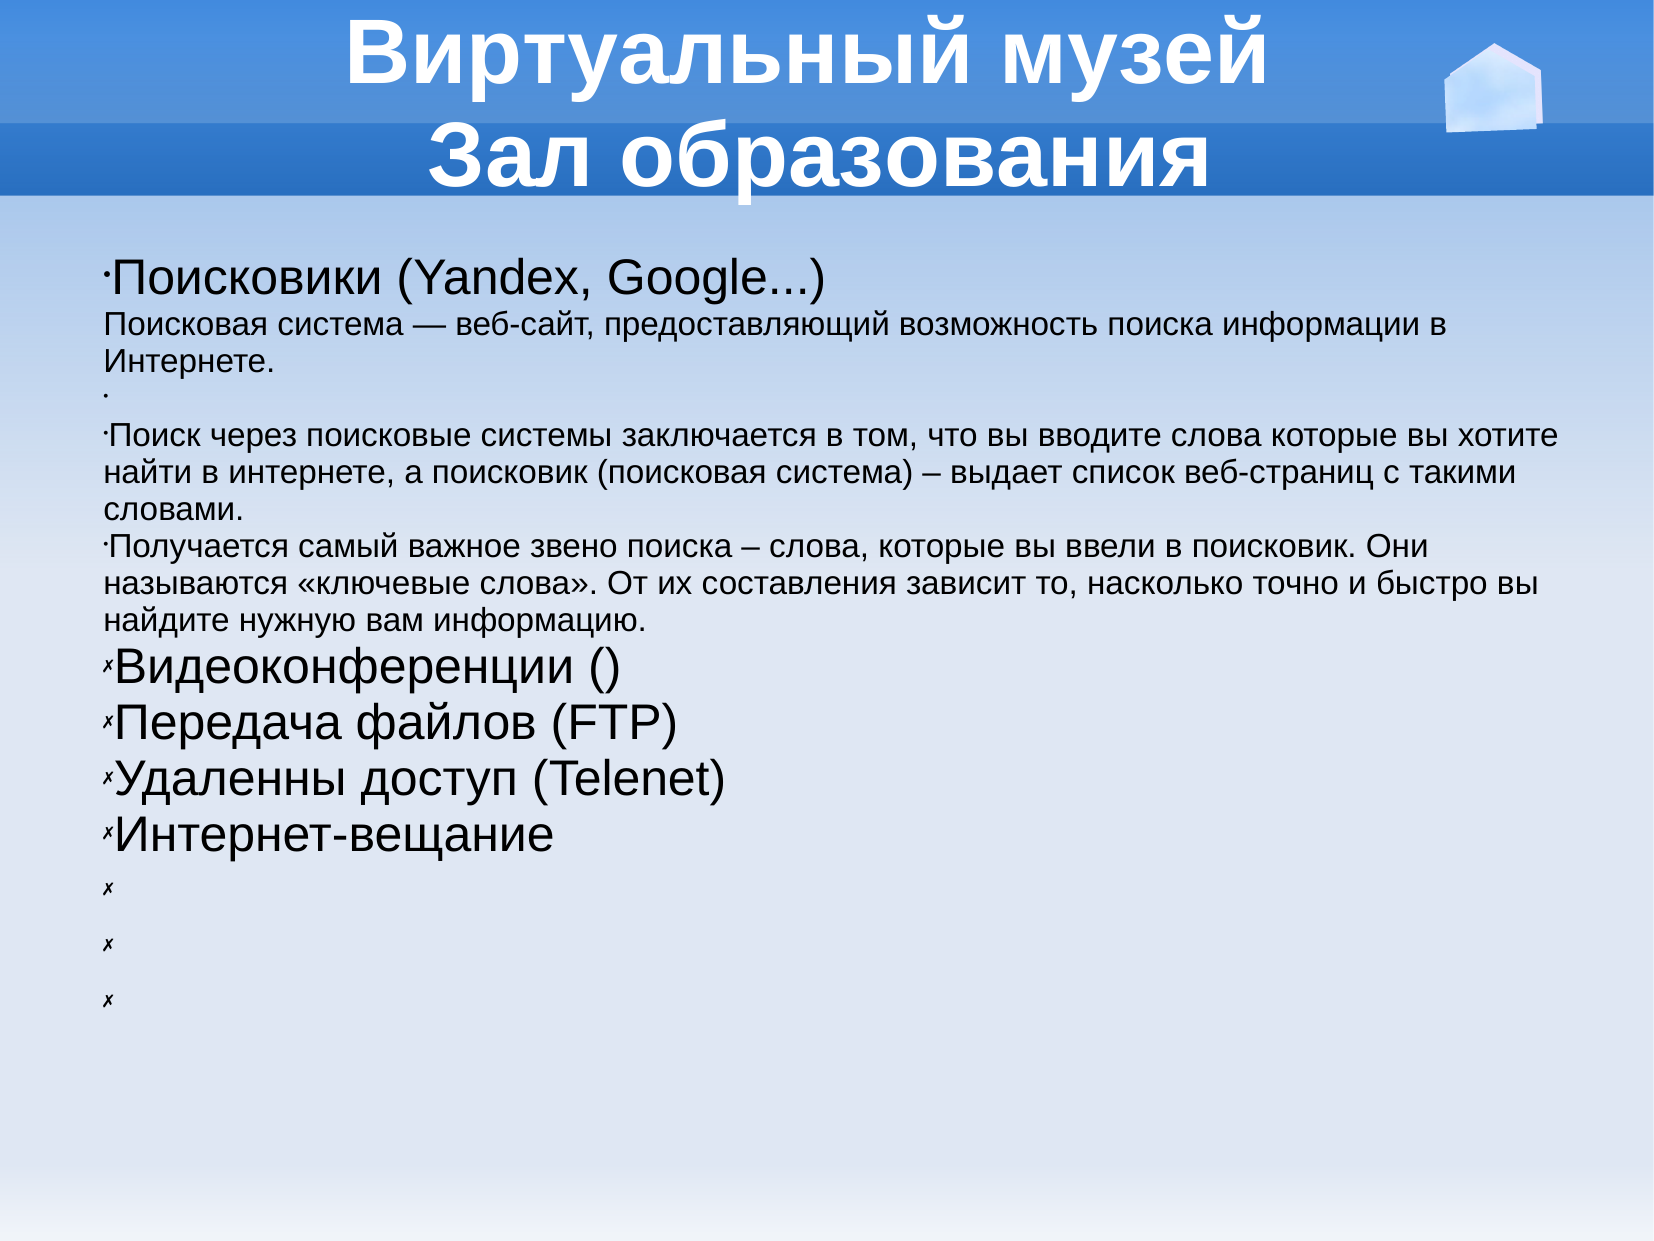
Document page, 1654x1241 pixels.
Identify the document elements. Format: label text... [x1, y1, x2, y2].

text_box Поисковики (Yandex, Google...) Поисковая система — веб-сайт, предоставляющий возможность поиска информации в Интернете. Поиск через поисковые системы заключается в том, что вы вводите слова которые вы хотите найти в интернете, а поисковик (поисковая система) – выдает список веб-страниц с такими словами. Получается самый важное звено поиска – слова, которые вы ввели в поисковик. Они называются «ключевые слова». От их составления зависит то, насколько точно и быстро вы найдите нужную вам информацию. Видеоконференции () Передача файлов (FTP) Удаленны доступ (Telenet) Интернет-вещание [88, 242, 1583, 1037]
picture [0, 0, 1654, 1241]
text_box [1444, 49, 1537, 133]
title Виртуальный музей Зал образования [76, 0, 1565, 207]
